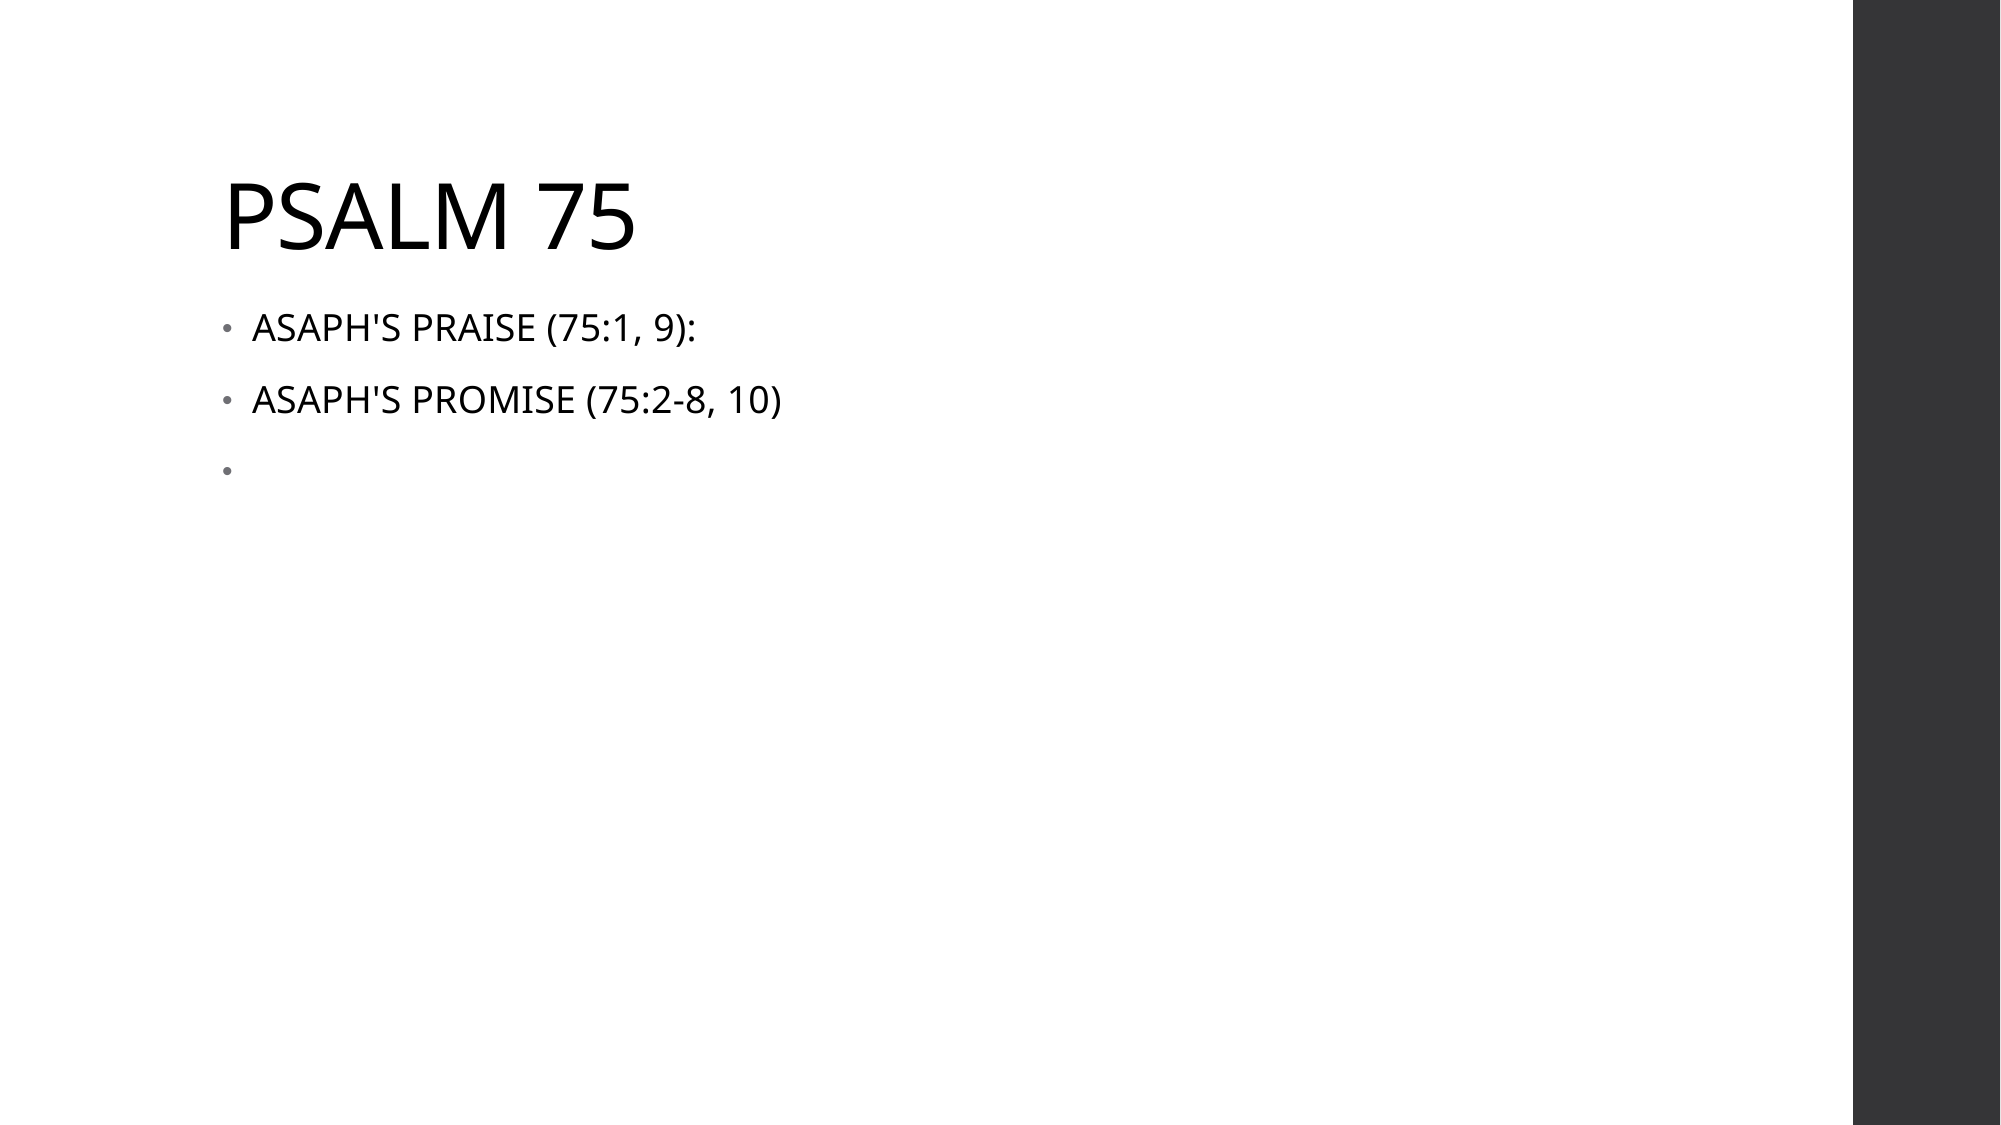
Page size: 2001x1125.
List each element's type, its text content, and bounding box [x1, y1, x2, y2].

list ASAPH'S PRAISE (75:1, 9): ASAPH'S PROMISE (75:2-8, 10) [206, 299, 1617, 1014]
title PSALM 75 [206, 60, 1797, 278]
